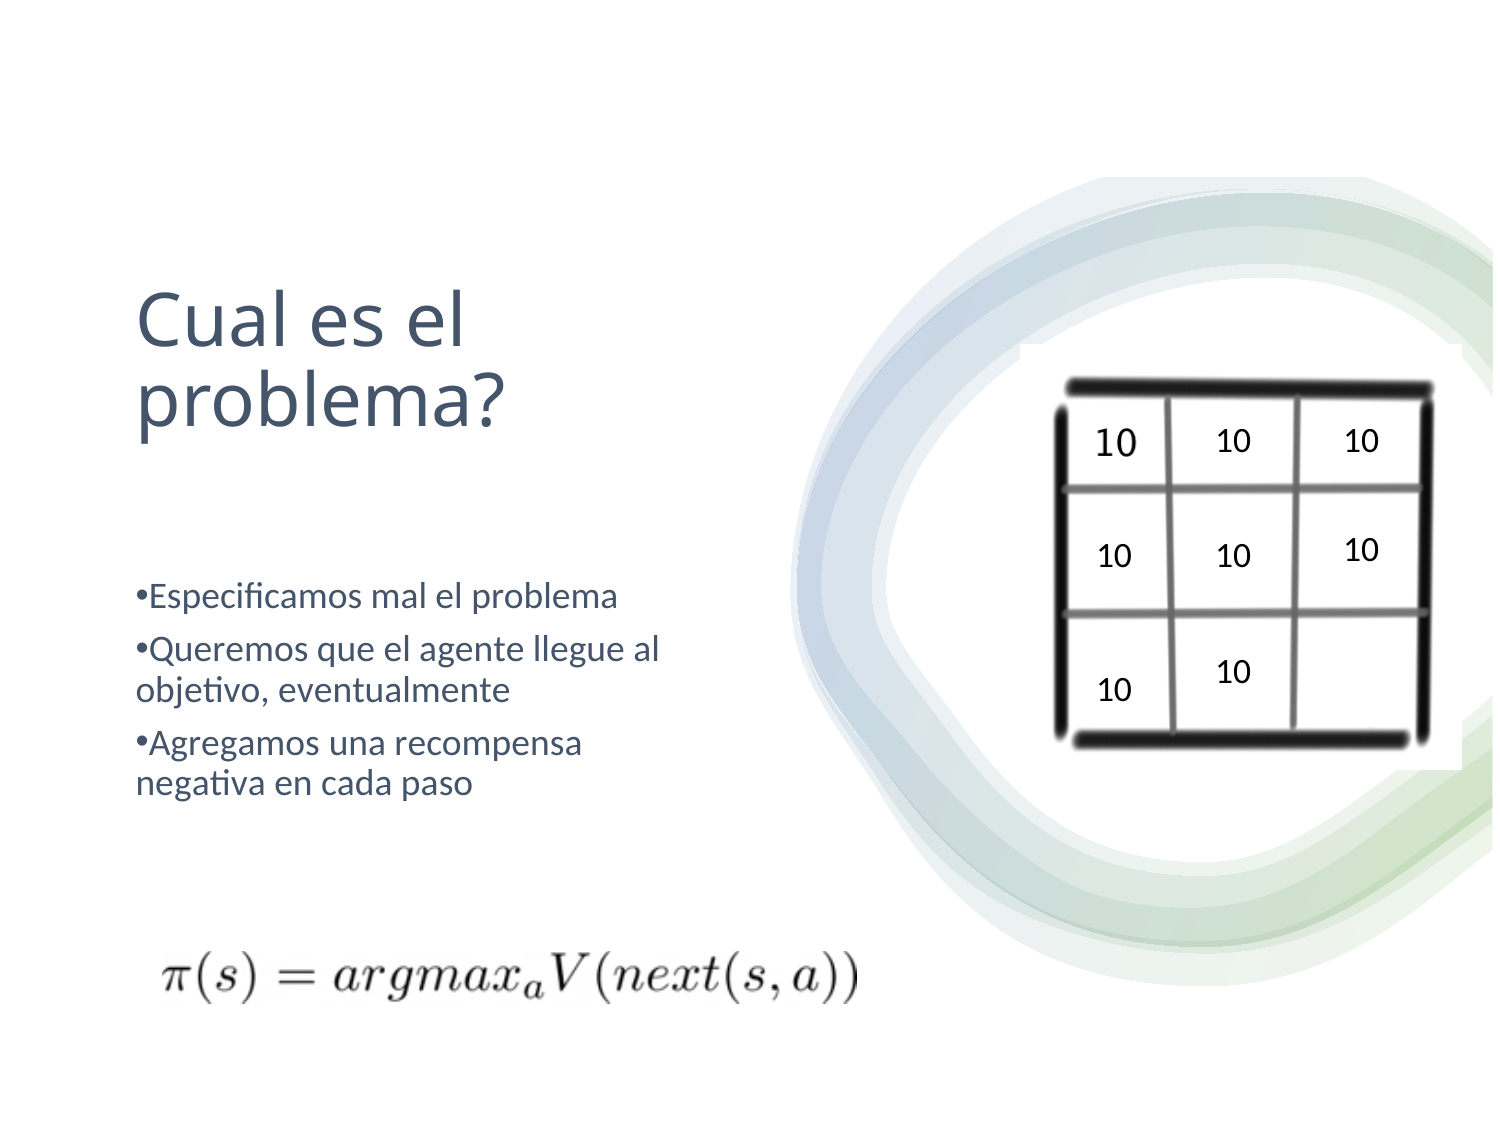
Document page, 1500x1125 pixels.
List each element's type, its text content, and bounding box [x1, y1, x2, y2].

picture [1020, 344, 1462, 770]
text_box 10 [1200, 414, 1267, 473]
title Cual es el problema? [120, 274, 721, 451]
text_box 10 [1081, 663, 1148, 721]
text_box Especificamos mal el problema Queremos que el agente llegue al objetivo, eventualmente Agregamos una recompensa negativa en cada paso [120, 470, 721, 911]
text_box 10 [1328, 414, 1395, 473]
text_box 10 [1200, 529, 1267, 588]
picture [162, 951, 857, 1004]
text_box 10 [1328, 523, 1395, 582]
text_box 10 [1200, 644, 1267, 703]
text_box [29, 144, 1498, 1034]
text_box 10 [1081, 529, 1148, 588]
